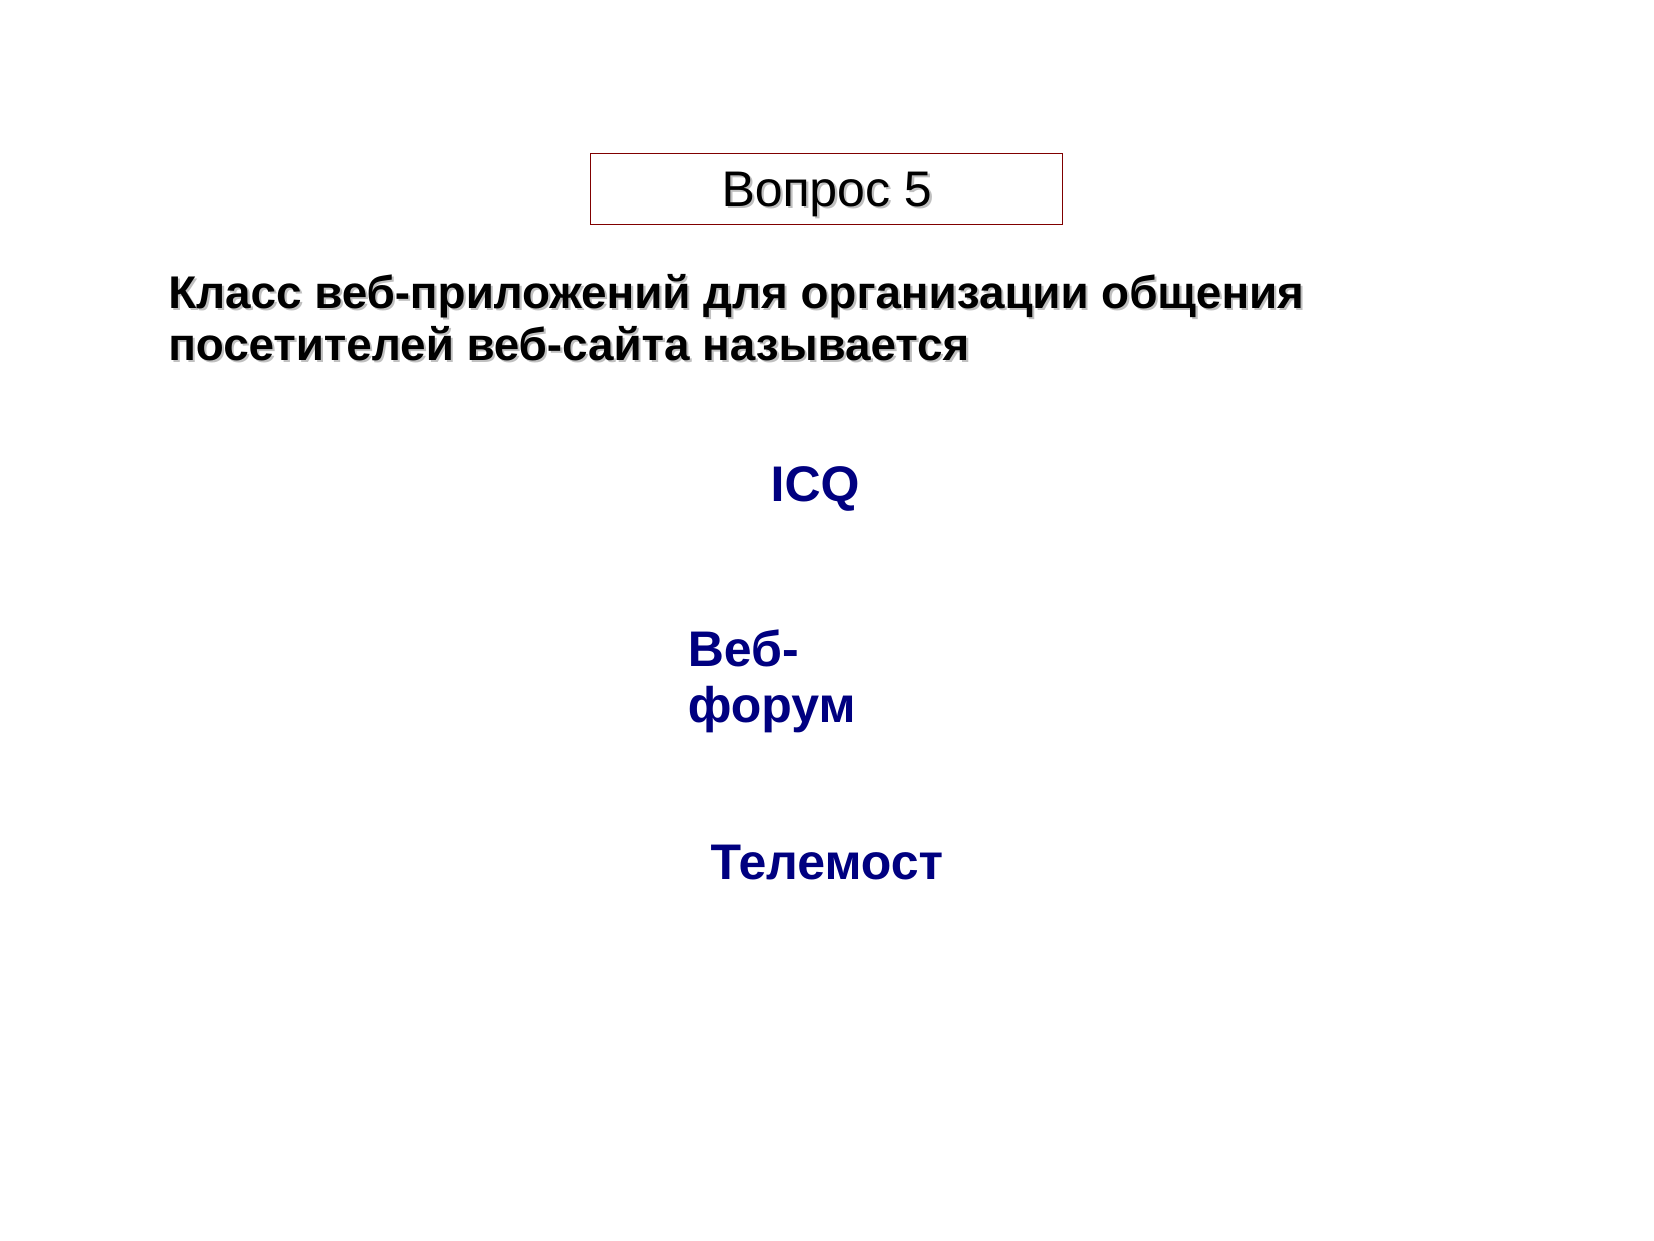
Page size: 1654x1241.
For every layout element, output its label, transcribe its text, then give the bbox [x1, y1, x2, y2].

text_box ICQ [755, 448, 898, 521]
text_box Веб-форум [673, 614, 981, 686]
text_box Класс веб-приложений для организации общения посетителей веб-сайта называется [153, 259, 1571, 380]
text_box Телемост [679, 826, 975, 899]
text_box Вопрос 5 [590, 153, 1063, 225]
